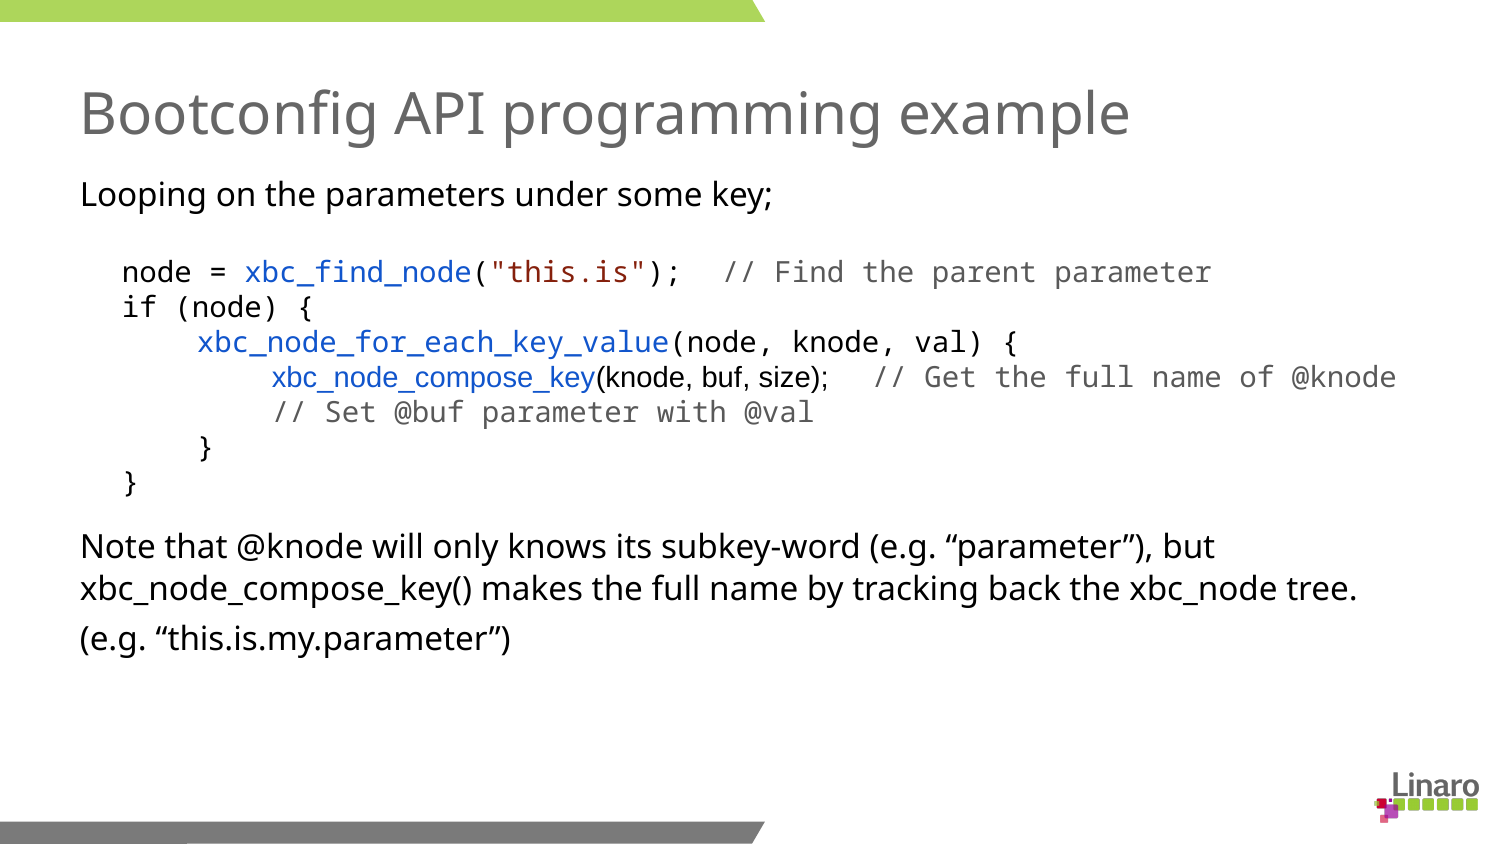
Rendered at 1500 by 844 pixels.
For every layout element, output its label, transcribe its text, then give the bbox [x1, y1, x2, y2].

title Bootconfig API programming example [73, 59, 1427, 162]
list Looping on the parameters under some key; Note that @knode will only knows its subkey-word (e.g. “parameter”), but xbc_node_compose_key() makes the full name by tracking back the xbc_node tree. (e.g. “this.is.my.parameter”) [73, 162, 1427, 770]
text_box node = xbc_find_node("this.is"); // Find the parent parameter if (node) { xbc_node_for_each_key_value(node, knode, val) { xbc_node_compose_key(knode, buf, size); // Get the full name of @knode // Set @buf parameter with @val } } [106, 238, 1480, 513]
picture [1372, 770, 1481, 825]
